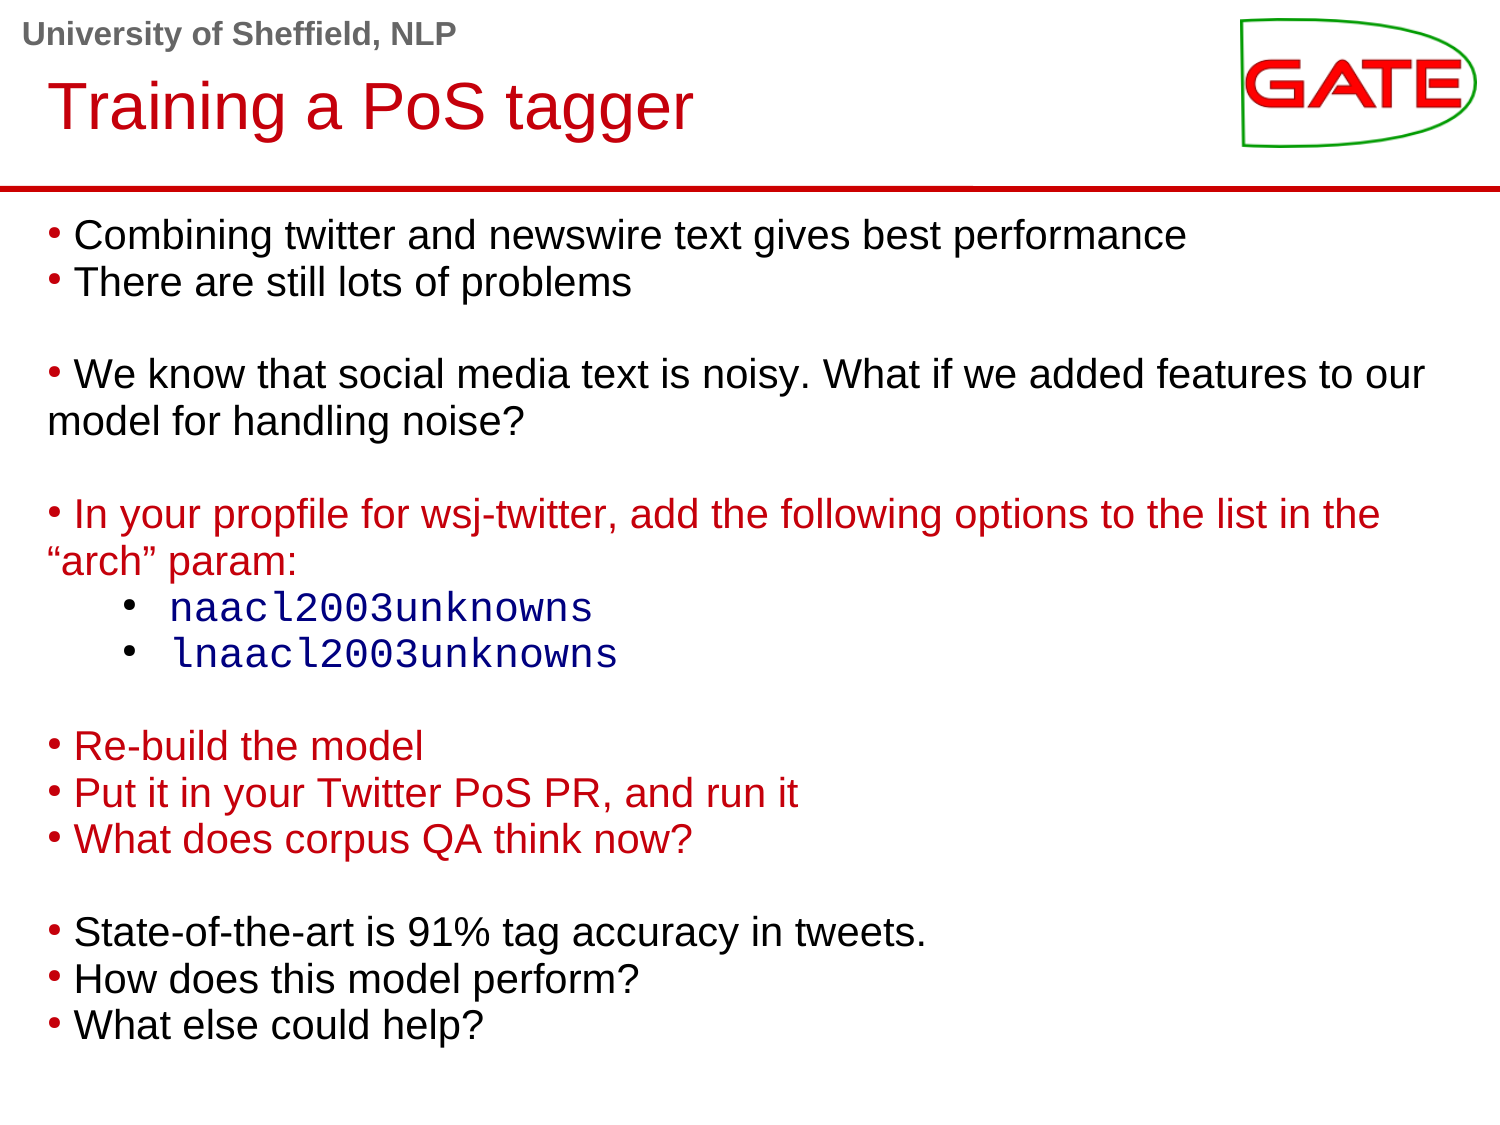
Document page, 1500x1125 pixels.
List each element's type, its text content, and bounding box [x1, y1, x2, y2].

text_box Training a PoS tagger [47, 47, 1267, 168]
picture [1240, 18, 1477, 148]
text_box Combining twitter and newswire text gives best performance There are still lots of problems We know that social media text is noisy. What if we added features to our model for handling noise? In your propfile for wsj-twitter, add the following options to the list in the “arch” param: naacl2003unknowns lnaacl2003unknowns Re-build the model Put it in your Twitter PoS PR, and run it What does corpus QA think now? State-of-the-art is 91% tag accuracy in tweets. How does this model perform? What else could help? [47, 212, 1500, 1063]
